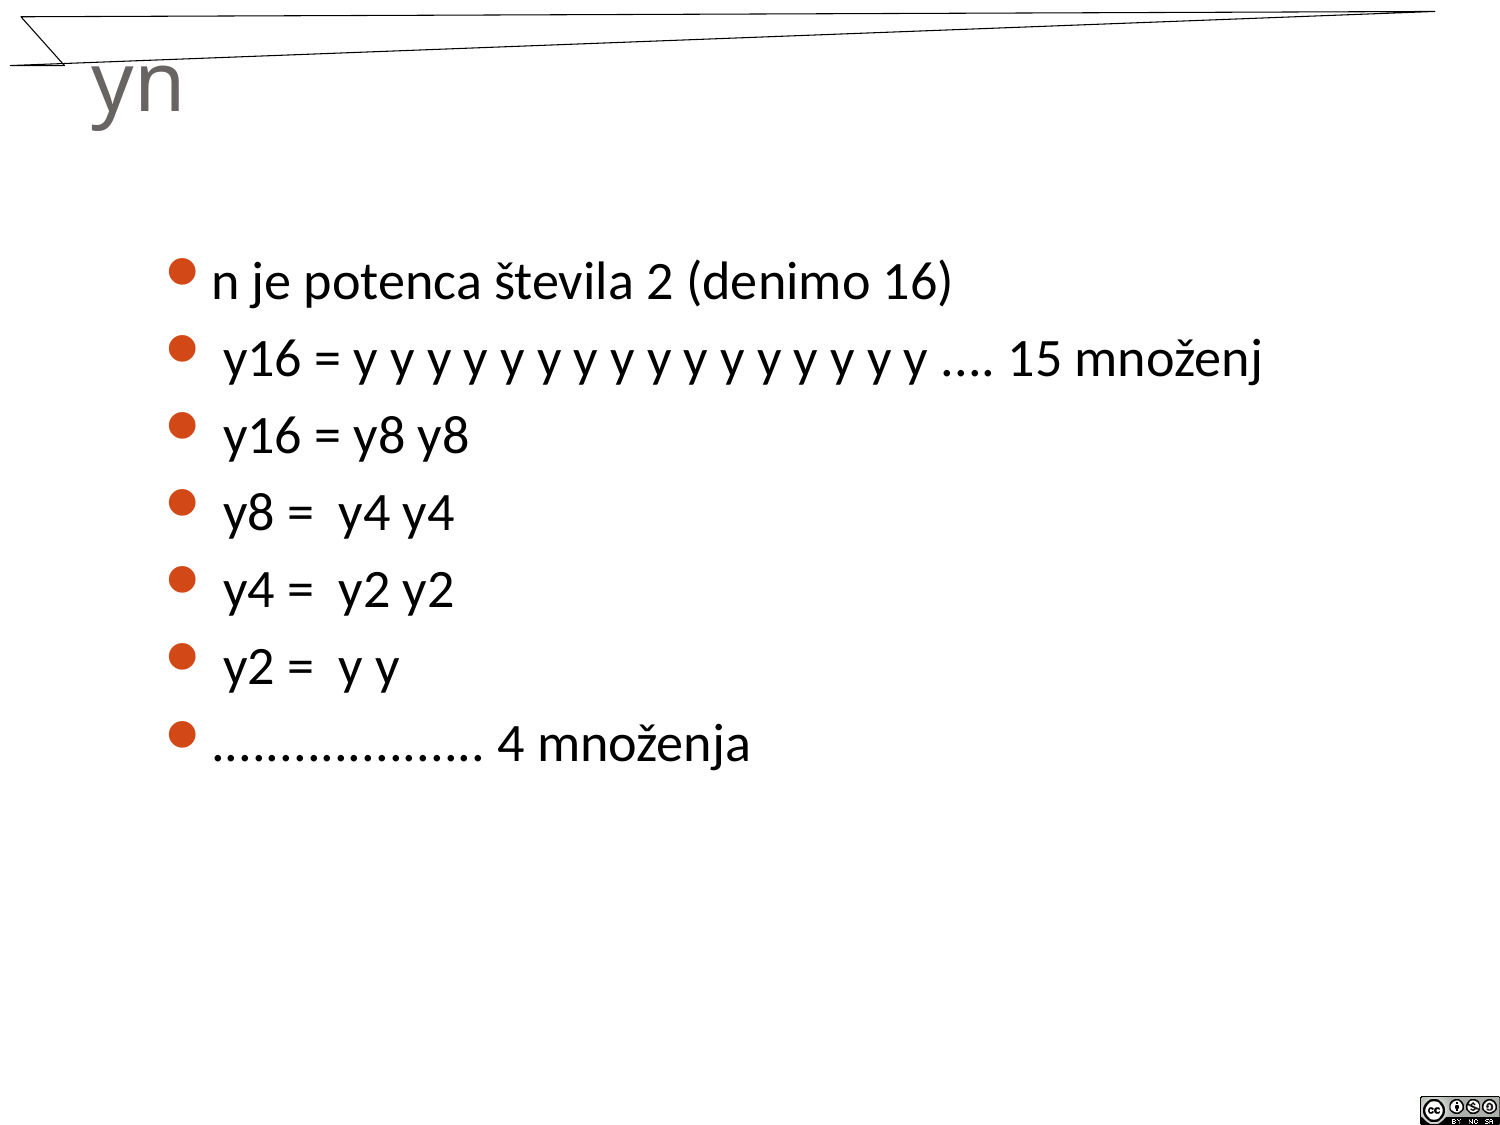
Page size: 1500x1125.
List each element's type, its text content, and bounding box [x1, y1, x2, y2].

title yn [76, 83, 1390, 144]
list n je potenca števila 2 (denimo 16) y16 = y y y y y y y y y y y y y y y y .... 15 množenj y16 = y8 y8 y8 = y4 y4 y4 = y2 y2 y2 = y y .................... 4 množenja [150, 237, 1425, 988]
picture [1420, 1096, 1500, 1125]
